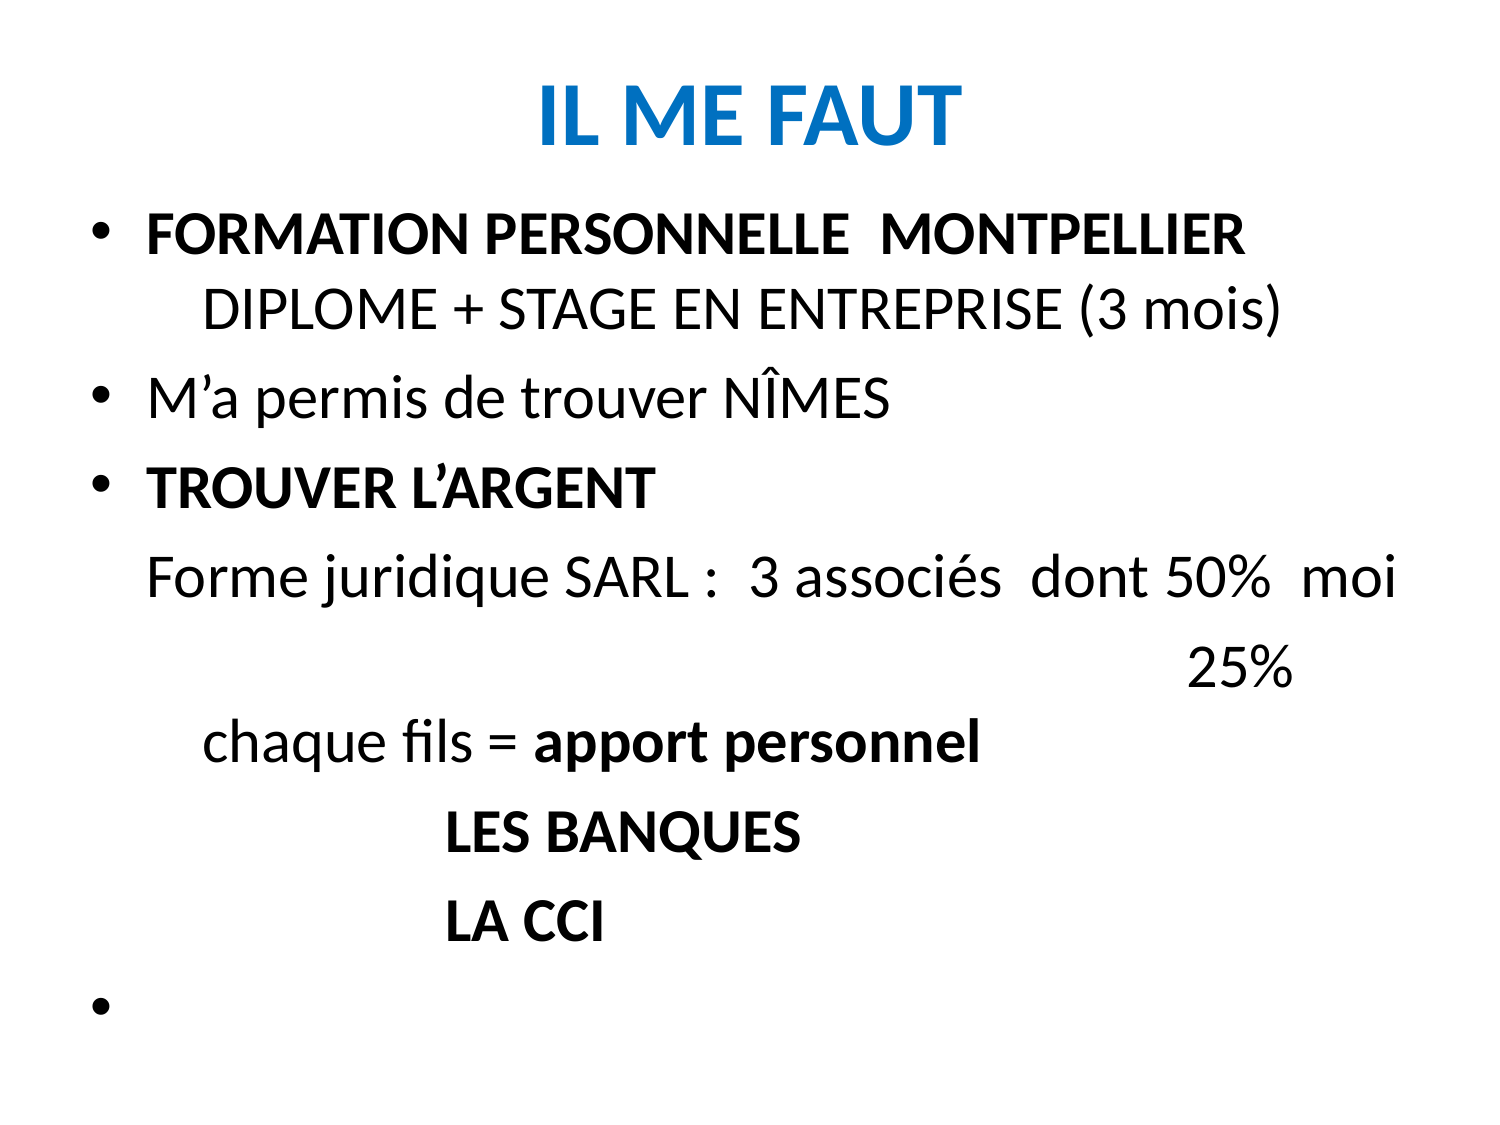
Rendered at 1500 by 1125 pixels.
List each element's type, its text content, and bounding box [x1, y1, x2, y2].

title IL ME FAUT [75, 45, 1426, 173]
list FORMATION PERSONNELLE MONTPELLIER DIPLOME + STAGE EN ENTREPRISE (3 mois) M’a permis de trouver NÎMES TROUVER L’ARGENT Forme juridique SARL : 3 associés dont 50% moi 25% chaque fils = apport personnel LES BANQUES LA CCI [75, 184, 1426, 1005]
